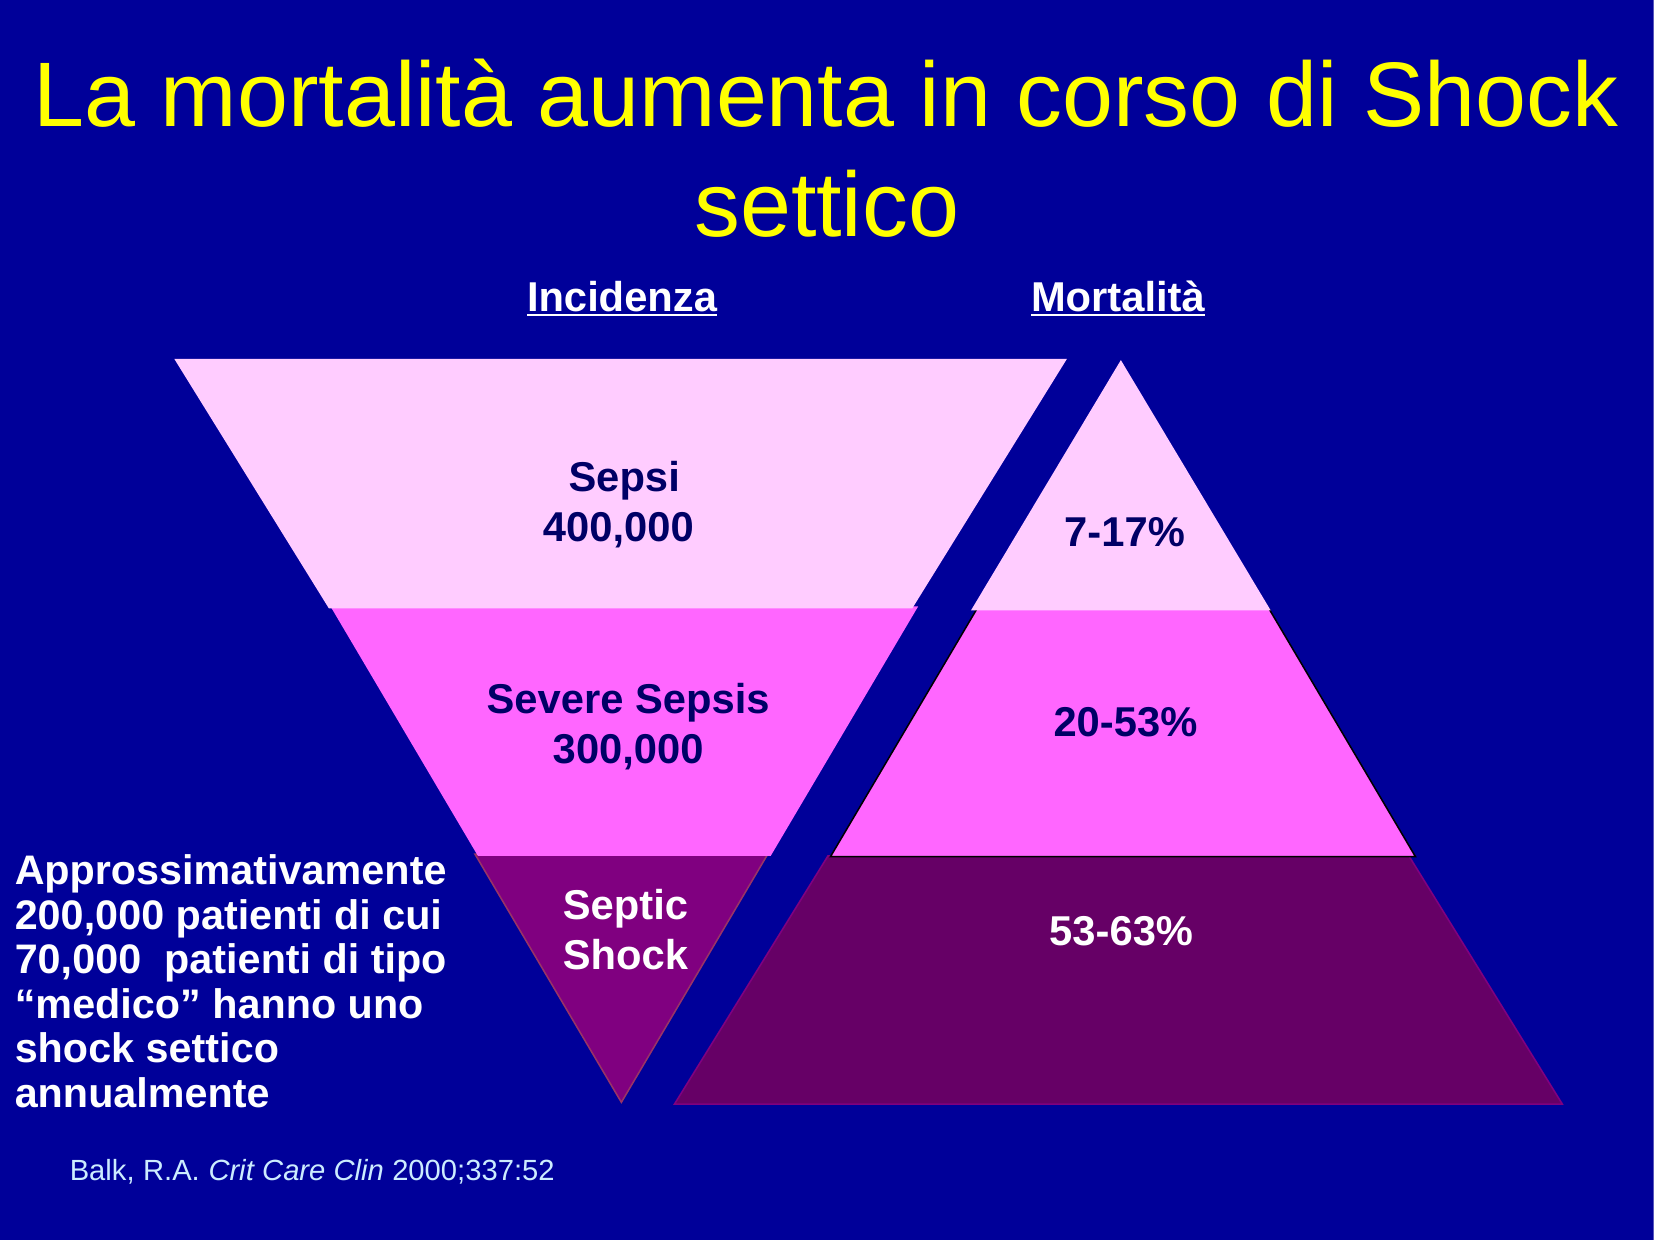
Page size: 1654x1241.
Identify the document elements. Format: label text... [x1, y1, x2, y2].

text_box Severe Sepsis 300,000 [471, 664, 785, 780]
text_box [175, 359, 1066, 885]
text_box [674, 361, 1563, 1105]
text_box Approssimativamente 200,000 patienti di cui 70,000 patienti di tipo “medico” hanno uno shock settico annualmente [0, 841, 538, 1124]
text_box Balk, R.A. Crit Care Clin 2000;337:52 [55, 1143, 1654, 1194]
text_box Incidenza [512, 275, 733, 328]
text_box 7-17% [1049, 496, 1200, 563]
text_box 53-63% [1034, 895, 1209, 962]
text_box Sepsi 400,000 [528, 442, 721, 558]
text_box [552, 986, 690, 1103]
text_box Septic Shock [538, 870, 750, 986]
title La mortalità aumenta in corso di Shock settico [0, 15, 1654, 275]
text_box Mortalità [1016, 275, 1220, 328]
text_box 20-53% [1038, 686, 1213, 753]
